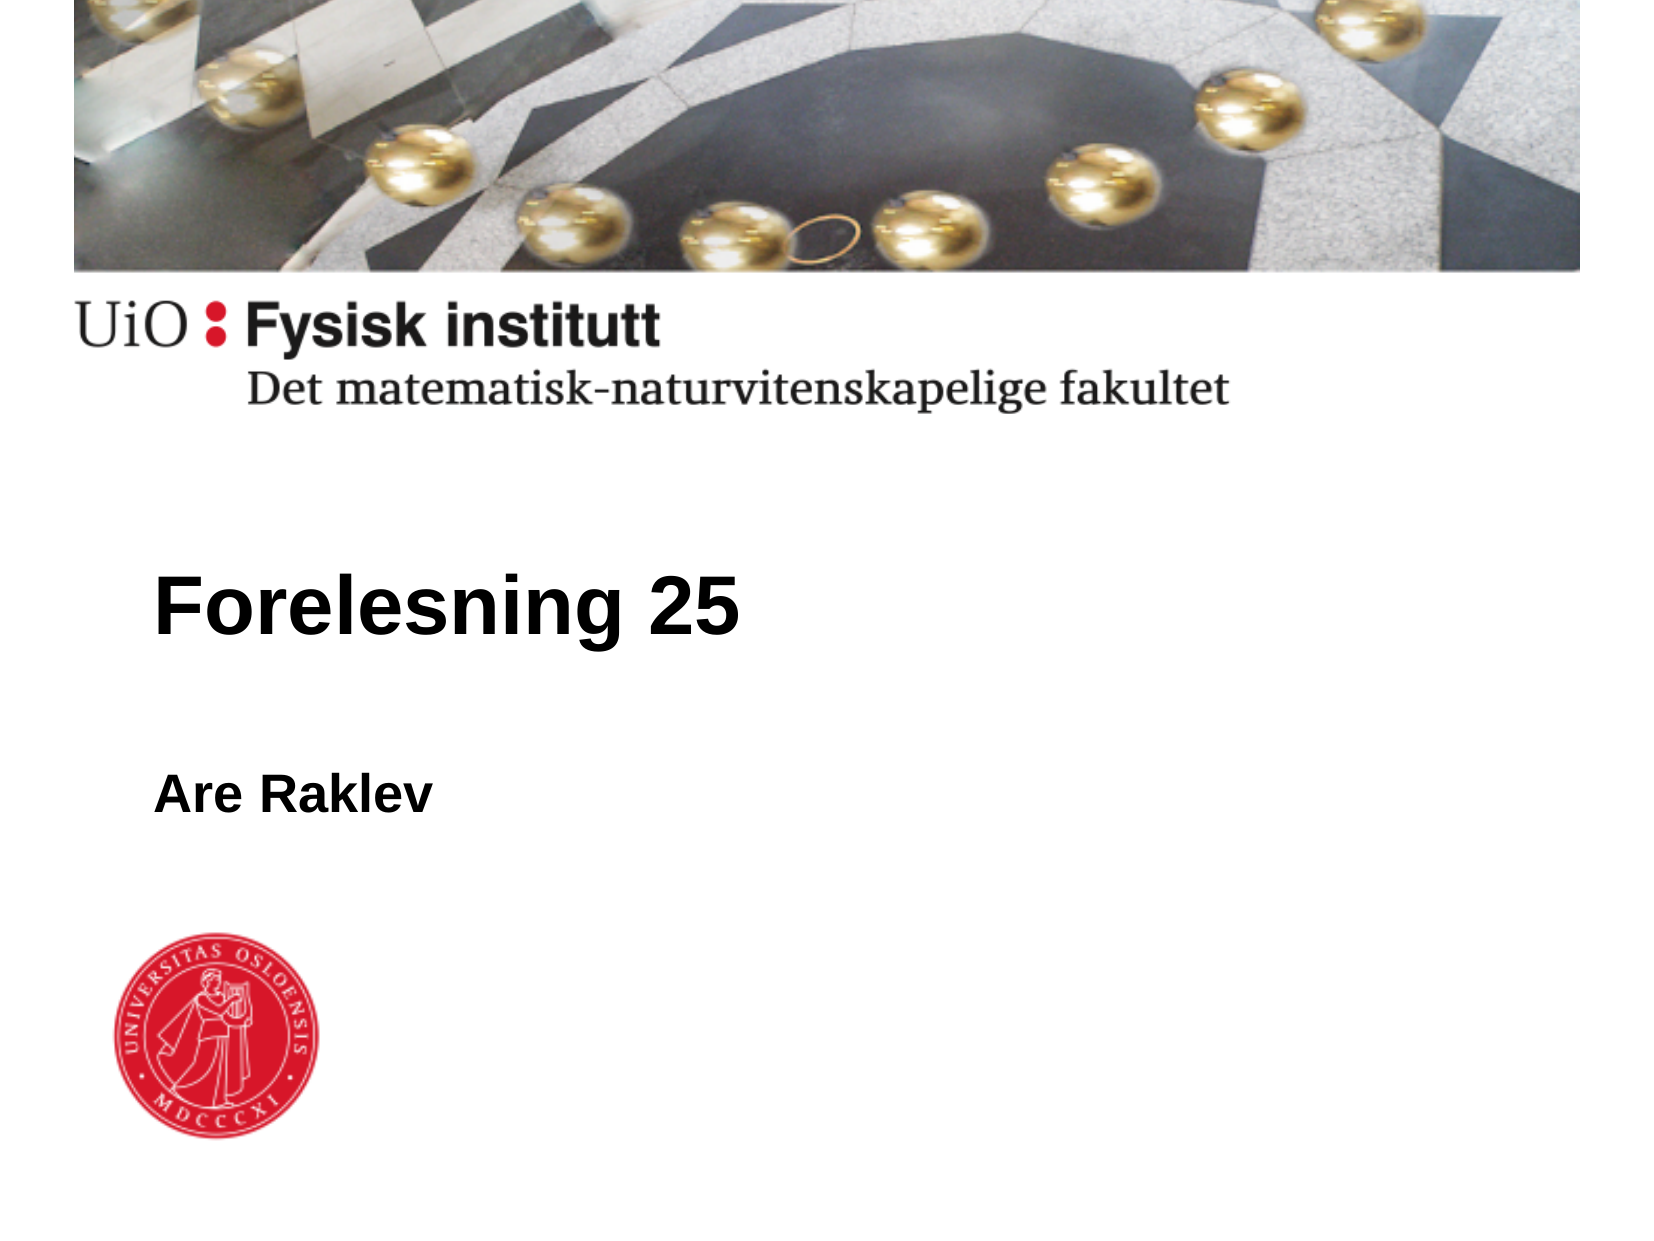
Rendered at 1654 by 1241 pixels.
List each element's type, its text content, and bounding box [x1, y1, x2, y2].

title Are Raklev [153, 725, 1500, 862]
picture [109, 927, 326, 1147]
picture [74, 0, 1580, 280]
picture [72, 292, 1238, 420]
subtitle Forelesning 25 [153, 545, 1418, 666]
